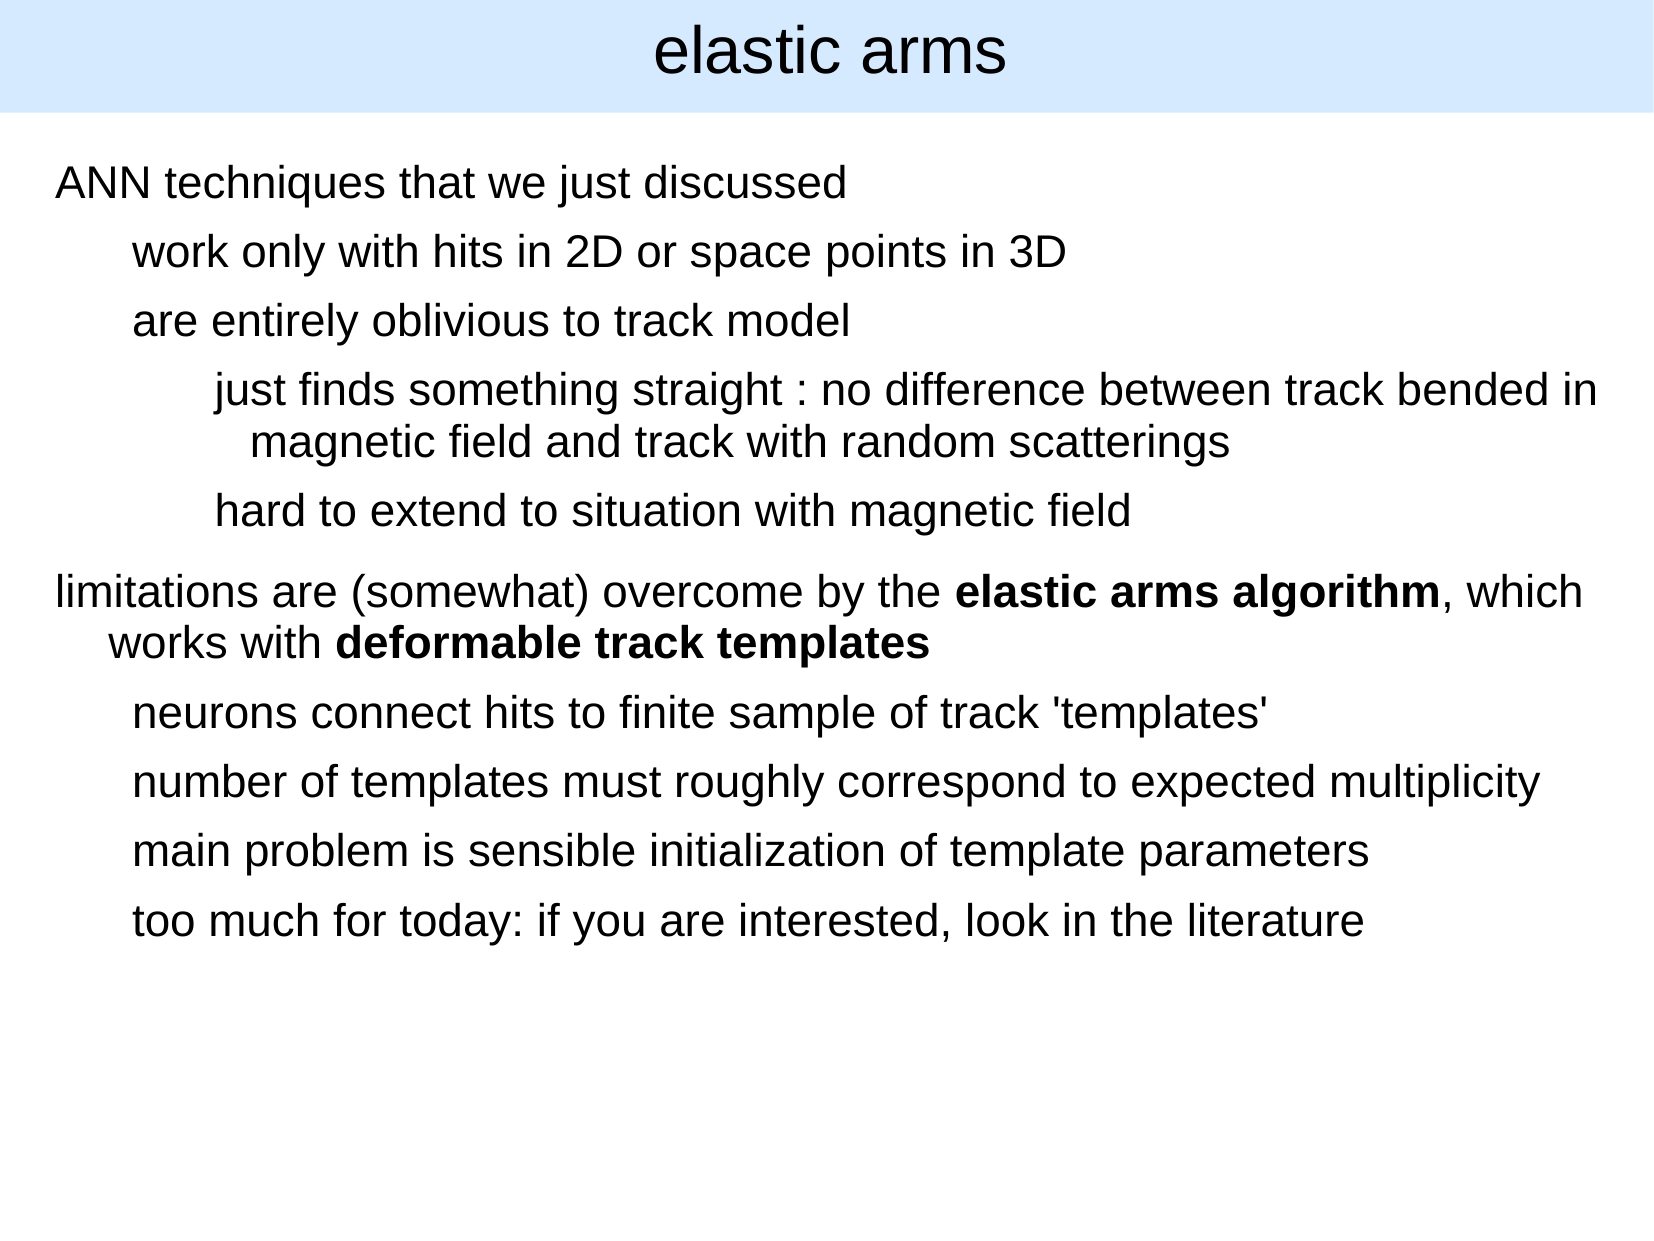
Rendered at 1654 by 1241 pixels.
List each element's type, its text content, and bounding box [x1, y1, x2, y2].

title elastic arms [86, 0, 1576, 101]
list ANN techniques that we just discussed work only with hits in 2D or space points in 3D are entirely oblivious to track model just finds something straight : no difference between track bended in magnetic field and track with random scatterings hard to extend to situation with magnetic field limitations are (somewhat) overcome by the elastic arms algorithm, which works with deformable track templates neurons connect hits to finite sample of track 'templates' number of templates must roughly correspond to expected multiplicity main problem is sensible initialization of template parameters too much for today: if you are interested, look in the literature [37, 156, 1613, 1149]
